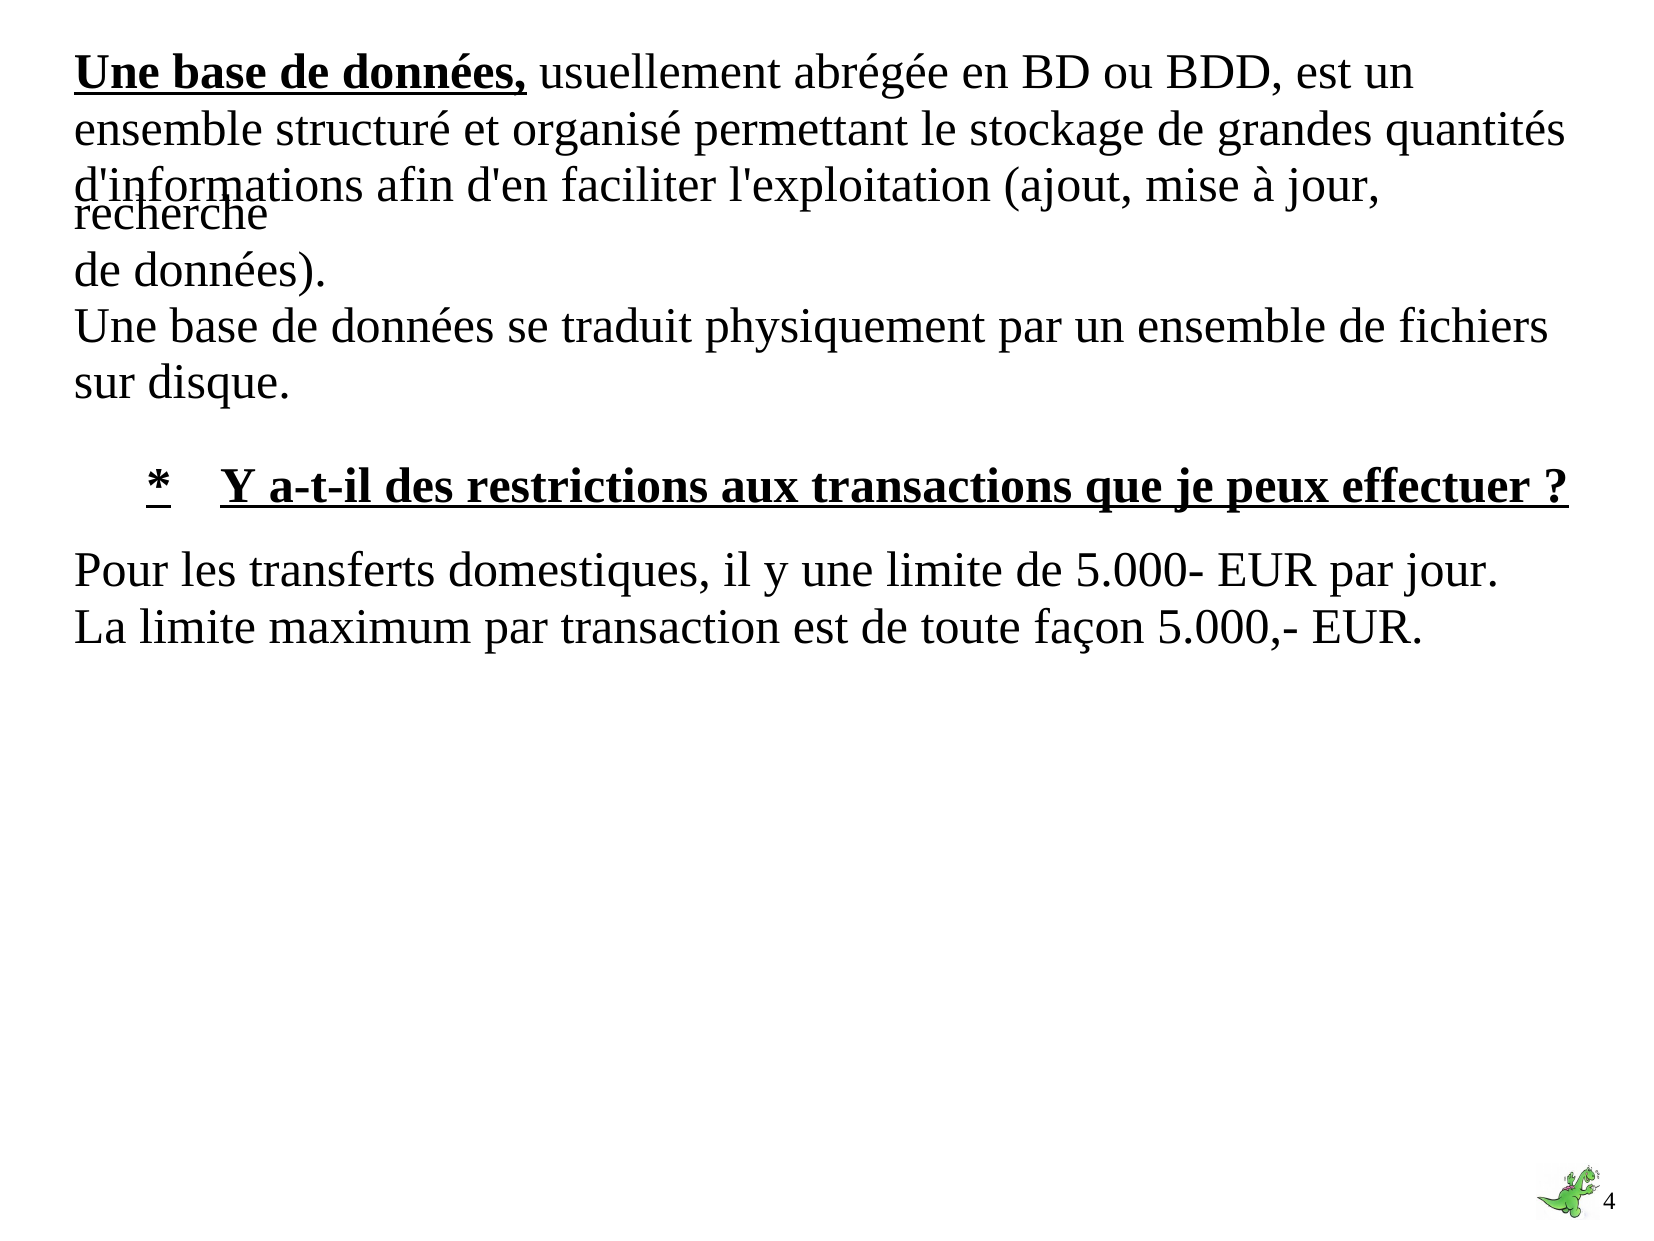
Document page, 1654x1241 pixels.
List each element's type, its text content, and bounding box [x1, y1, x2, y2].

text_box 4 [1603, 1186, 1632, 1216]
picture [1536, 1163, 1600, 1220]
text_box * Y a-t-il des restrictions aux transactions que je peux effectuer ? Pour les transferts domestiques, il y une limite de 5.000- EUR par jour. La limite maximum par transaction est de toute façon 5.000,- EUR. [59, 472, 1625, 683]
text_box Une base de données, usuellement abrégée en BD ou BDD, est un ensemble structuré et organisé permettant le stockage de grandes quantités d'informations afin d'en faciliter l'exploitation (ajout, mise à jour, recherche de données). Une base de données se traduit physiquement par un ensemble de fichiers sur disque. [59, 59, 1595, 410]
